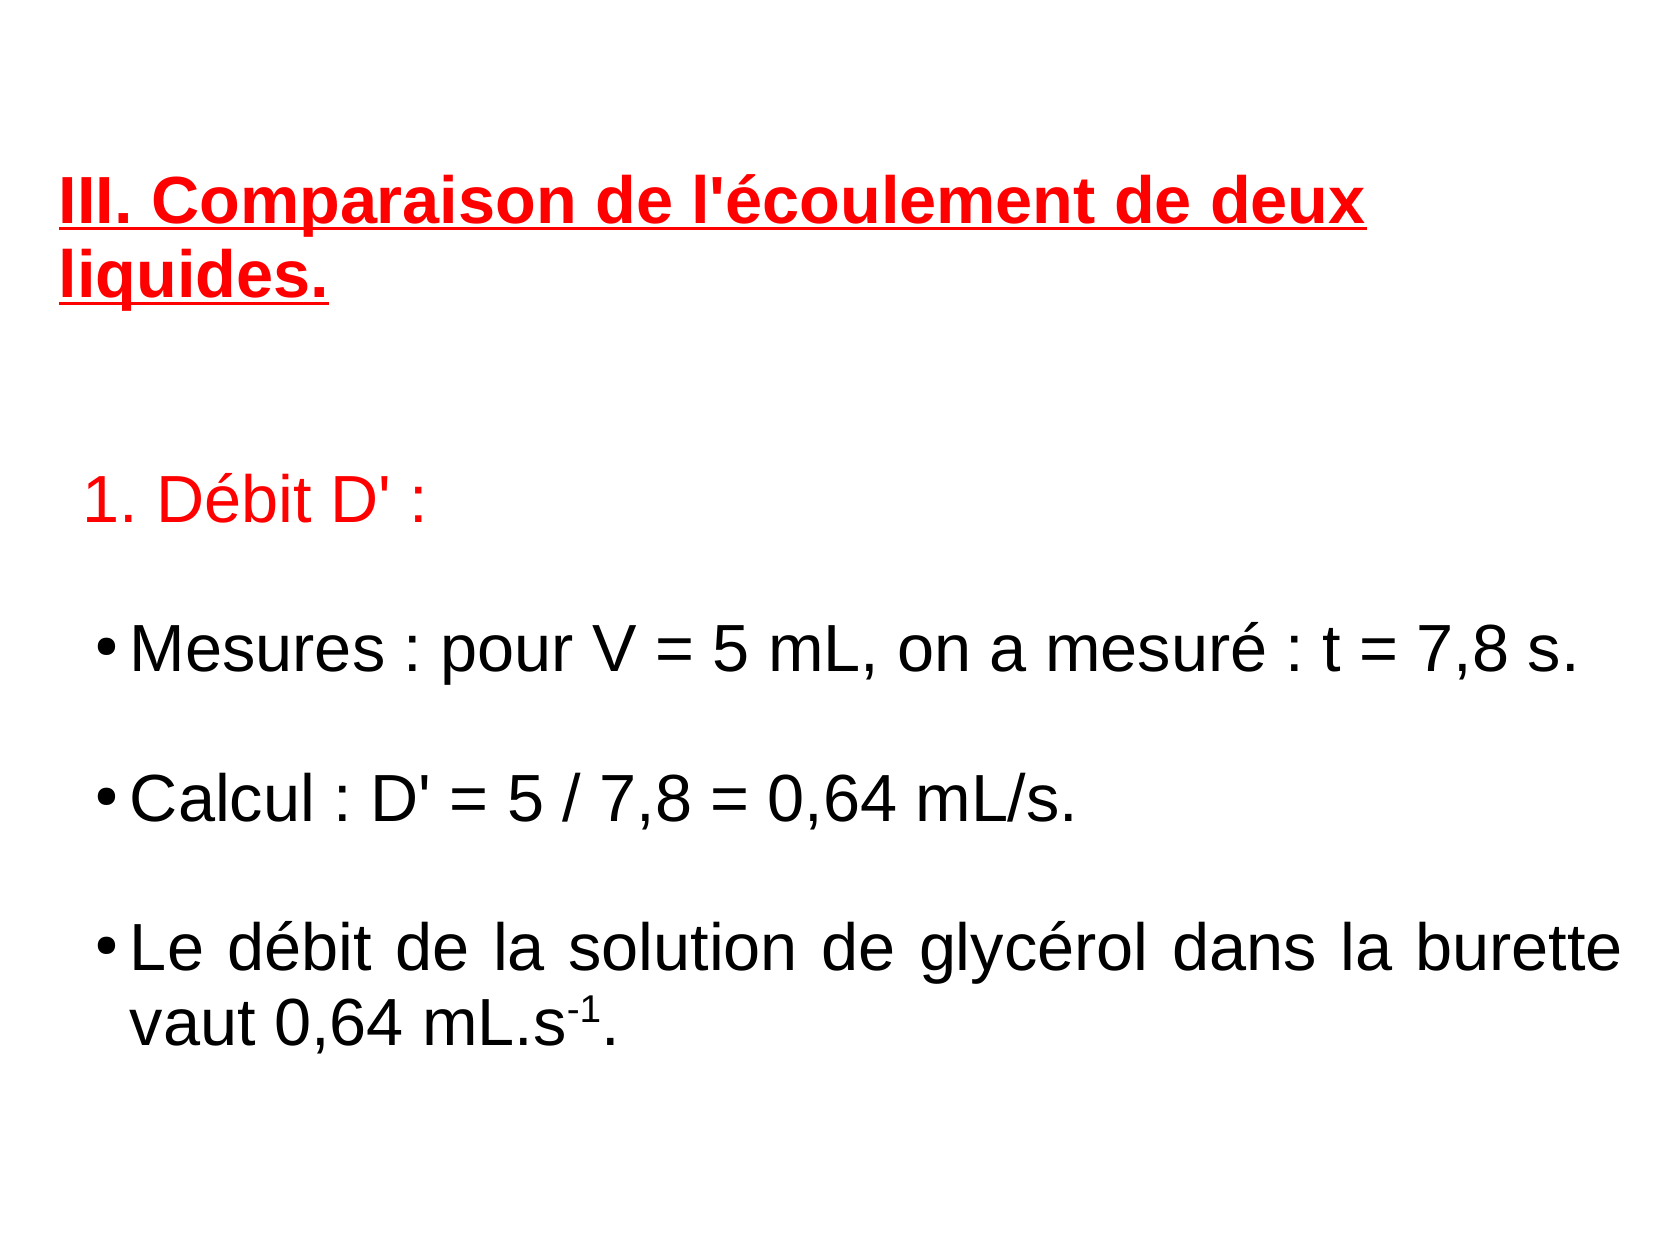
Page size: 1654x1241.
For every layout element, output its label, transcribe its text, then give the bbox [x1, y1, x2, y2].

subtitle III. Comparaison de l'écoulement de deux liquides. 1. Débit D' : Mesures : pour V = 5 mL, on a mesuré : t = 7,8 s. Calcul : D' = 5 / 7,8 = 0,64 mL/s. Le débit de la solution de glycérol dans la burette vaut 0,64 mL.s-1. [59, 160, 1625, 1138]
